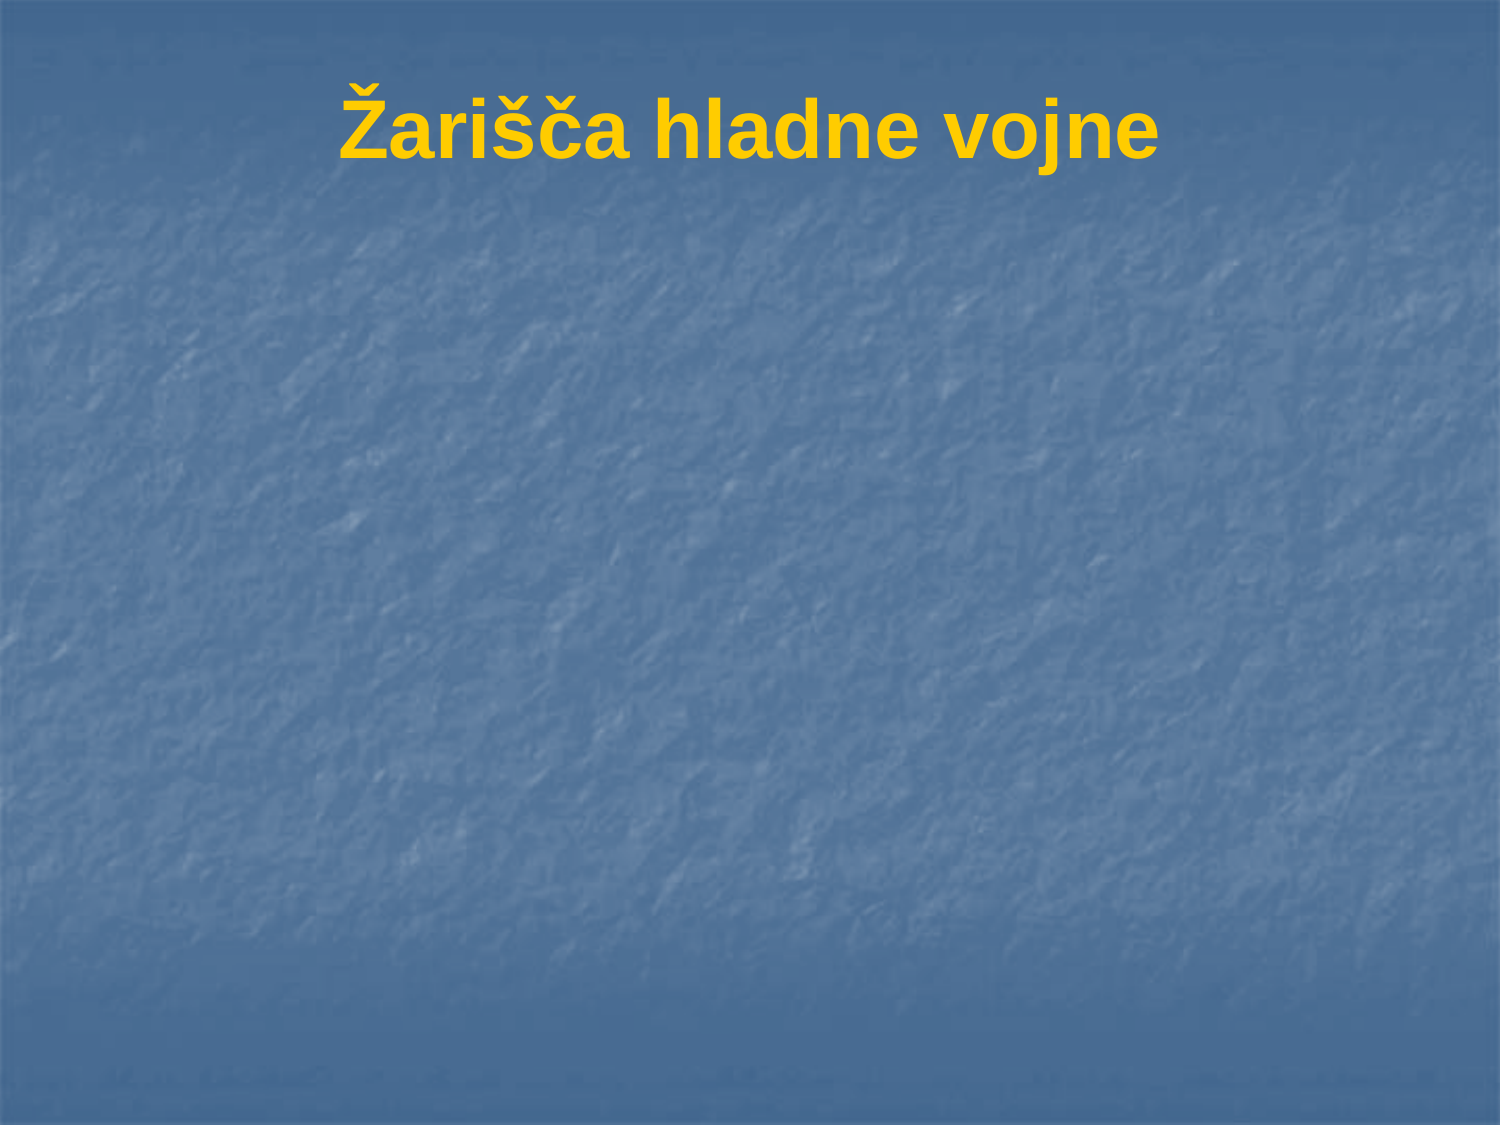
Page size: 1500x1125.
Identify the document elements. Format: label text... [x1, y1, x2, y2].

picture [0, 0, 1500, 1125]
title Žarišča hladne vojne [75, 62, 1425, 288]
